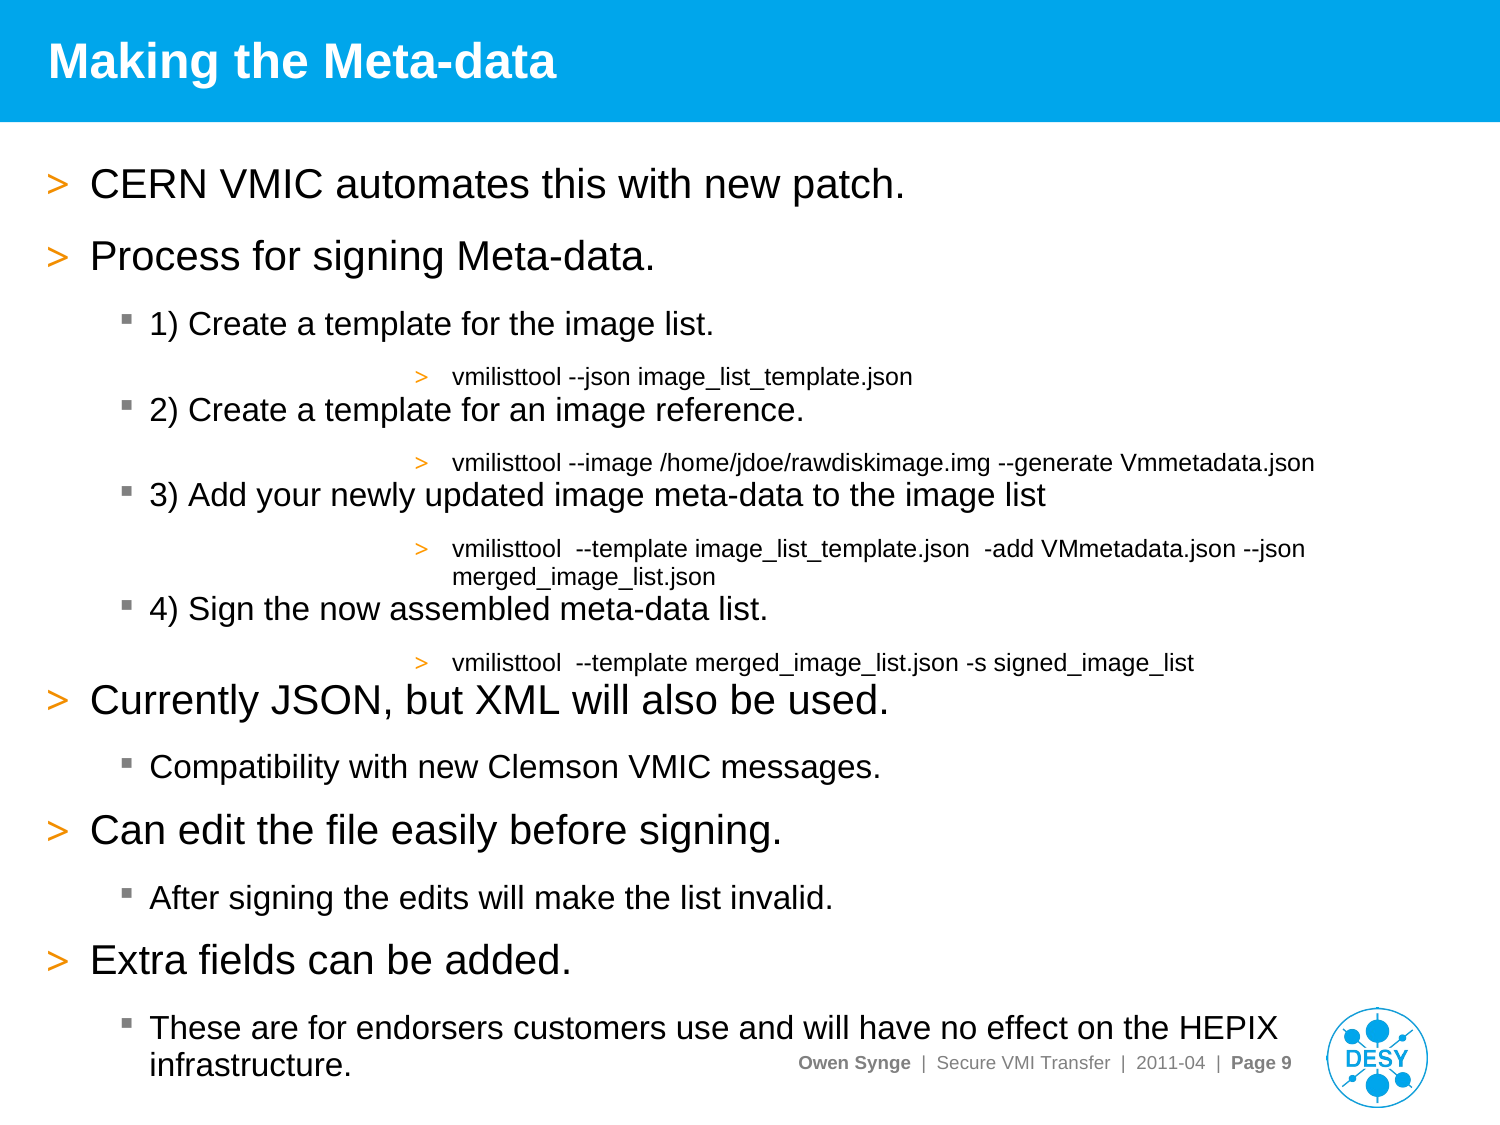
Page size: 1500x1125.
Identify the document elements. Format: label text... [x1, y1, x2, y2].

list CERN VMIC automates this with new patch. Process for signing Meta-data. 1) Create a template for the image list. vmilisttool --json image_list_template.json 2) Create a template for an image reference. vmilisttool --image /home/jdoe/rawdiskimage.img --generate Vmmetadata.json 3) Add your newly updated image meta-data to the image list vmilisttool --template image_list_template.json -add VMmetadata.json --json merged_image_list.json 4) Sign the now assembled meta-data list. vmilisttool --template merged_image_list.json -s signed_image_list Currently JSON, but XML will also be used. Compatibility with new Clemson VMIC messages. Can edit the file easily before signing. After signing the edits will make the list invalid. Extra fields can be added. These are for endorsers customers use and will have no effect on the HEPIX infrastructure. [46, 160, 1444, 1084]
picture [1326, 1084, 1428, 1108]
title Making the Meta-data [47, 24, 1446, 99]
text_box [398, 202, 593, 302]
